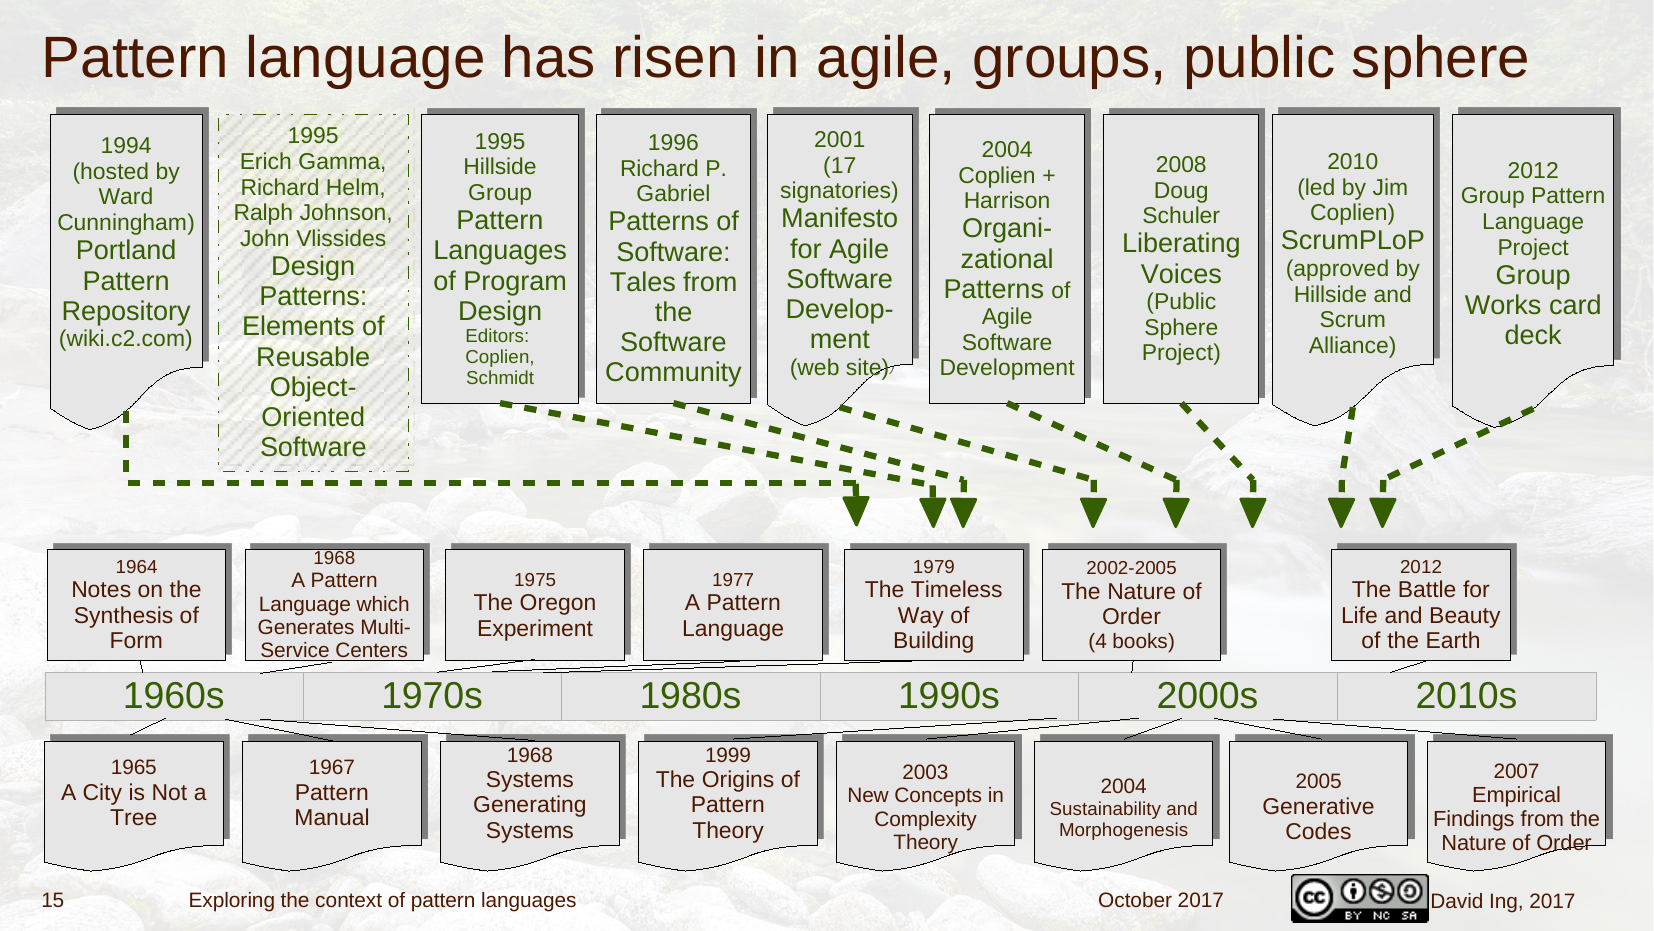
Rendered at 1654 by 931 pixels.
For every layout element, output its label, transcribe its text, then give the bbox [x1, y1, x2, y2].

title Pattern language has risen in agile, groups, public sphere [41, 30, 1613, 181]
table_header 1970s [304, 673, 561, 720]
text_box 2005 Generative Codes [1229, 741, 1408, 872]
text_box 1995 Hillside Group Pattern Languages of Program Design Editors: Coplien, Schmidt [421, 114, 579, 404]
table_header 2000s [1079, 673, 1337, 720]
text_box 2002-2005 The Nature of Order (4 books) [1042, 549, 1221, 661]
text_box 2004 Sustainability and Morphogenesis [1034, 741, 1213, 872]
text_box 2010 (led by Jim Coplien) ScrumPLoP (approved by Hillside and Scrum Alliance) [1272, 114, 1434, 426]
text_box 1995 Erich Gamma, Richard Helm, Ralph Johnson, John Vlissides Design Patterns: Elements of Reusable Object-Oriented Software [218, 114, 409, 472]
text_box 1977 A Pattern Language [643, 549, 823, 661]
text_box 1967 Pattern Manual [242, 741, 422, 872]
text_box 2007 Empirical Findings from the Nature of Order [1427, 741, 1606, 872]
text_box 2012 The Battle for Life and Beauty of the Earth [1331, 549, 1511, 661]
text_box 1996 Richard P. Gabriel Patterns of Software: Tales from the Software Community [596, 114, 751, 404]
text_box 2012 Group Pattern Language Project Group Works card deck [1452, 114, 1614, 428]
text_box 1994 (hosted by Ward Cunningham) Portland Pattern Repository (wiki.c2.com) [50, 114, 203, 430]
table_header 1960s [46, 673, 303, 720]
text_box 2003 New Concepts in Complexity Theory [836, 741, 1015, 872]
table_header 1980s [562, 673, 820, 720]
table_header 1990s [821, 673, 1078, 720]
text_box 1968 Systems Generating Systems [440, 741, 620, 872]
text_box 1999 The Origins of Pattern Theory [638, 741, 818, 872]
text_box 2004 Coplien + Harrison Organi-zational Patterns of Agile Software Development [929, 114, 1085, 404]
text_box 1964 Notes on the Synthesis of Form [47, 549, 226, 661]
text_box 1965 A City is Not a Tree [44, 741, 224, 872]
text_box 2001 (17 signatories) Manifesto for Agile Software Develop-ment (web site) [767, 114, 913, 426]
text_box 1975 The Oregon Experiment [445, 549, 625, 661]
text_box 1968 A Pattern Language which Generates Multi-Service Centers [245, 549, 424, 661]
table_header 2010s [1338, 673, 1596, 720]
text_box 2008 Doug Schuler Liberating Voices (Public Sphere Project) [1103, 114, 1259, 404]
picture [0, 0, 1654, 931]
text_box 1979 The Timeless Way of Building [844, 549, 1024, 661]
